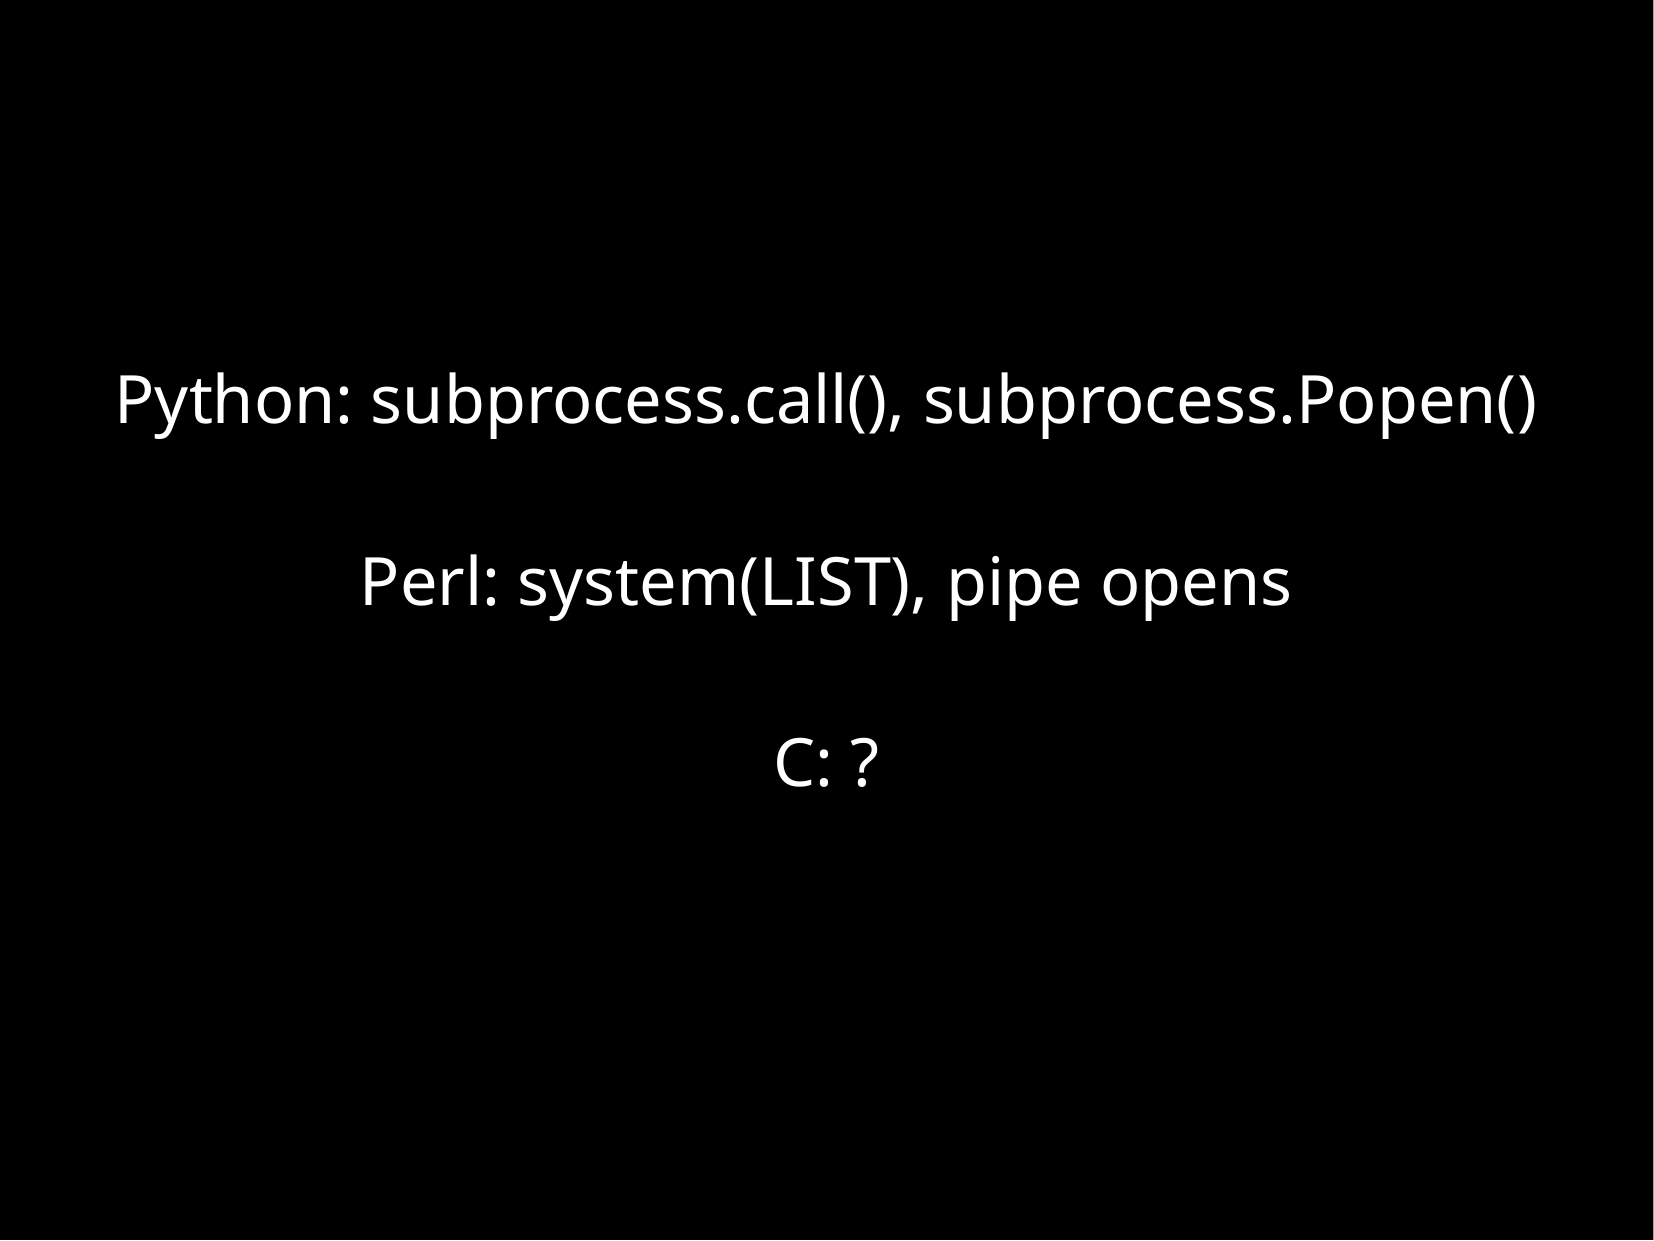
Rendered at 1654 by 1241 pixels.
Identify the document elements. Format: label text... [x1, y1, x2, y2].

subtitle Python: subprocess.call(), subprocess.Popen() Perl: system(LIST), pipe opens C: ? [82, 56, 1571, 1102]
